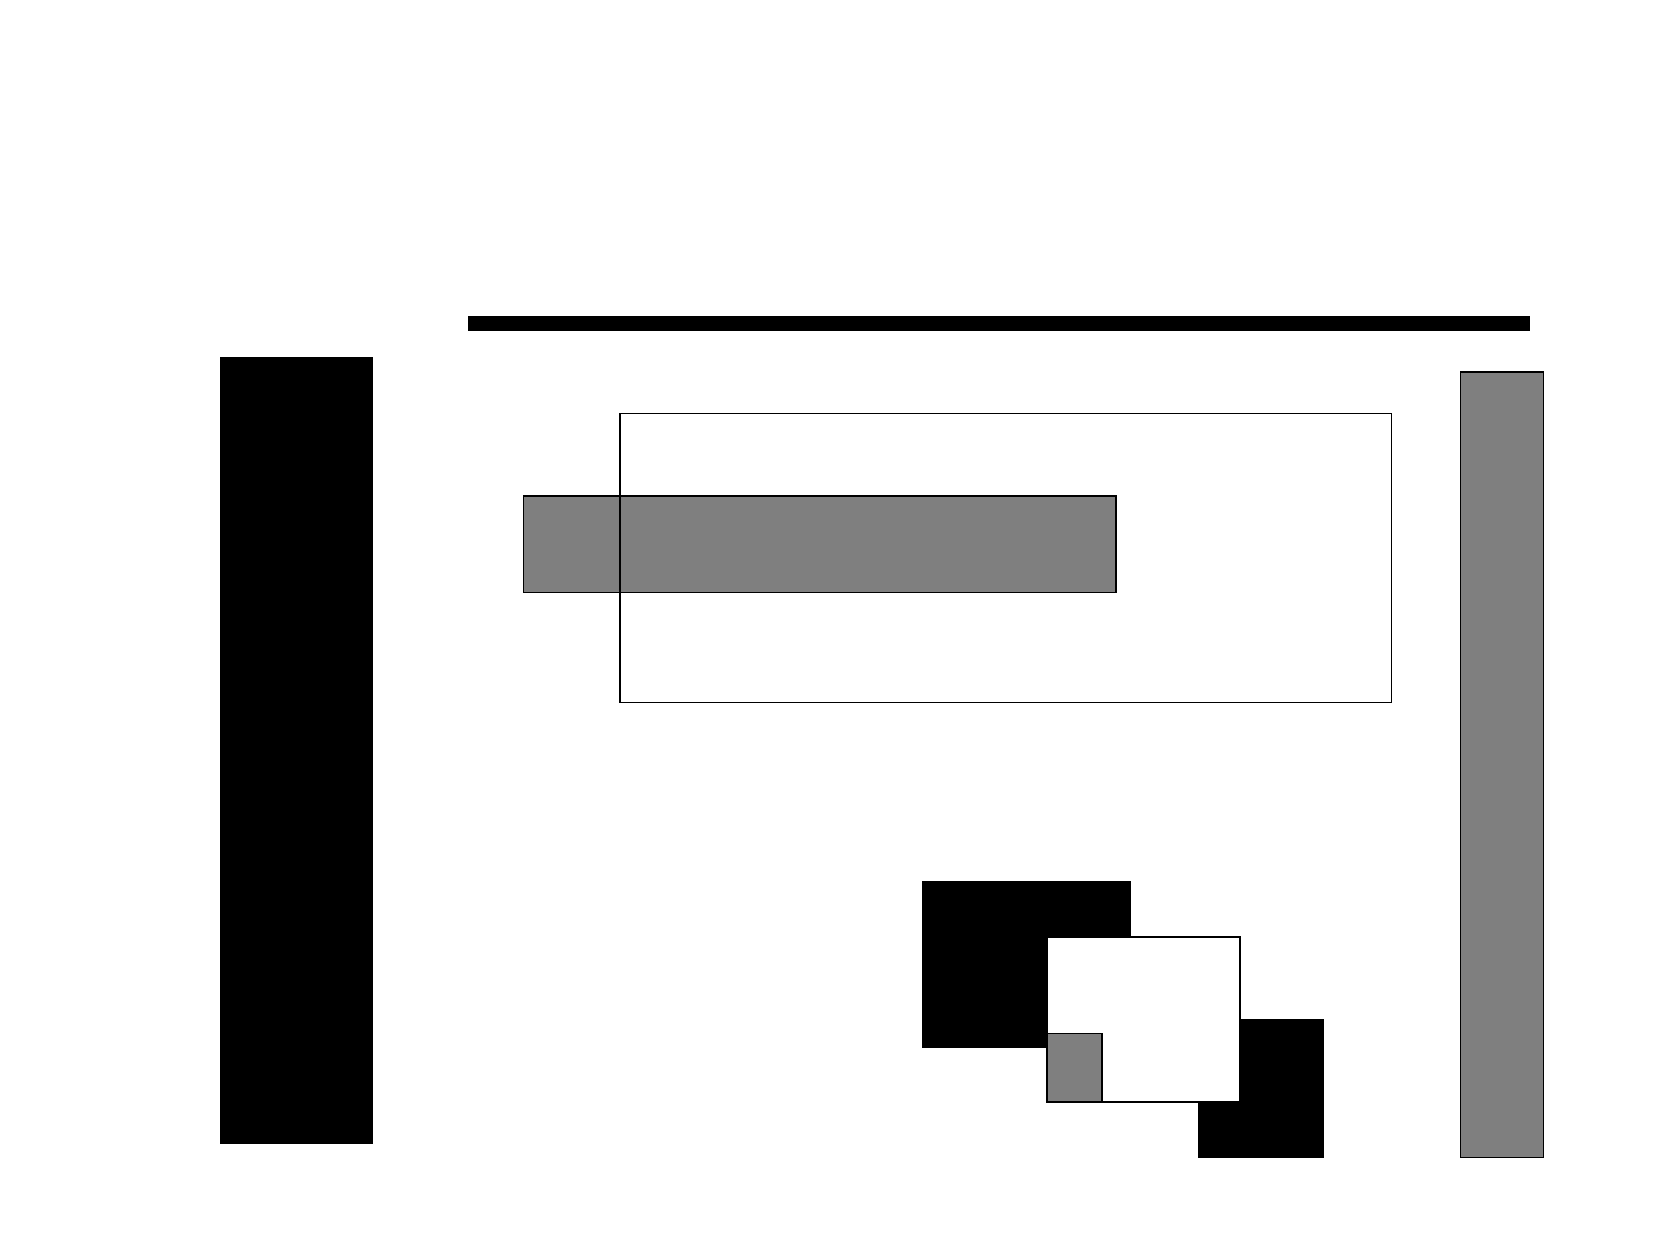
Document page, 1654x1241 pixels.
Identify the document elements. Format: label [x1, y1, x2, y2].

text_box [468, 316, 1530, 331]
text_box [523, 413, 1392, 703]
text_box [923, 881, 1323, 1158]
text_box [1460, 371, 1544, 1158]
text_box [220, 358, 372, 1144]
